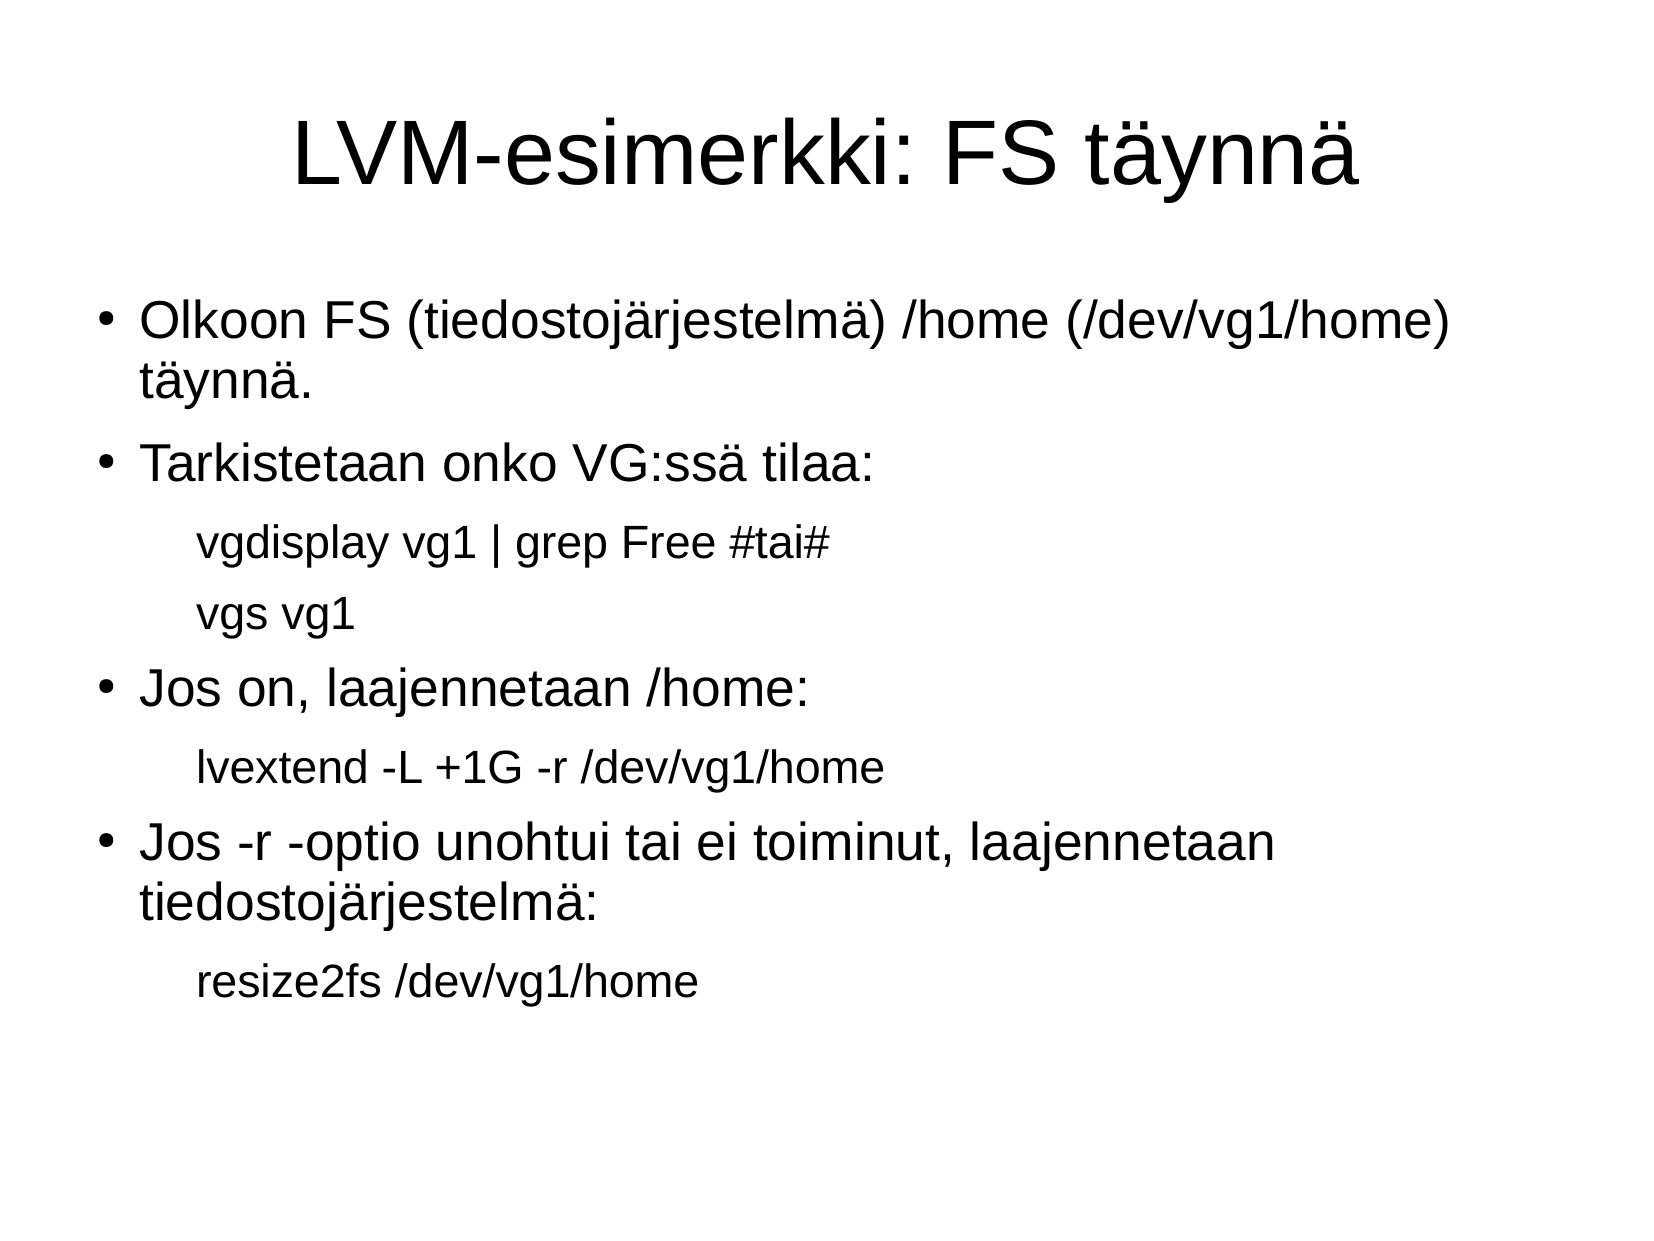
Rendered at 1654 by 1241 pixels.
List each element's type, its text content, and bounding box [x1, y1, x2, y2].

title LVM-esimerkki: FS täynnä [82, 49, 1571, 257]
list Olkoon FS (tiedostojärjestelmä) /home (/dev/vg1/home) täynnä. Tarkistetaan onko VG:ssä tilaa: vgdisplay vg1 | grep Free #tai# vgs vg1 Jos on, laajennetaan /home: lvextend -L +1G -r /dev/vg1/home Jos -r -optio unohtui tai ei toiminut, laajennetaan tiedostojärjestelmä: resize2fs /dev/vg1/home [82, 290, 1571, 1010]
